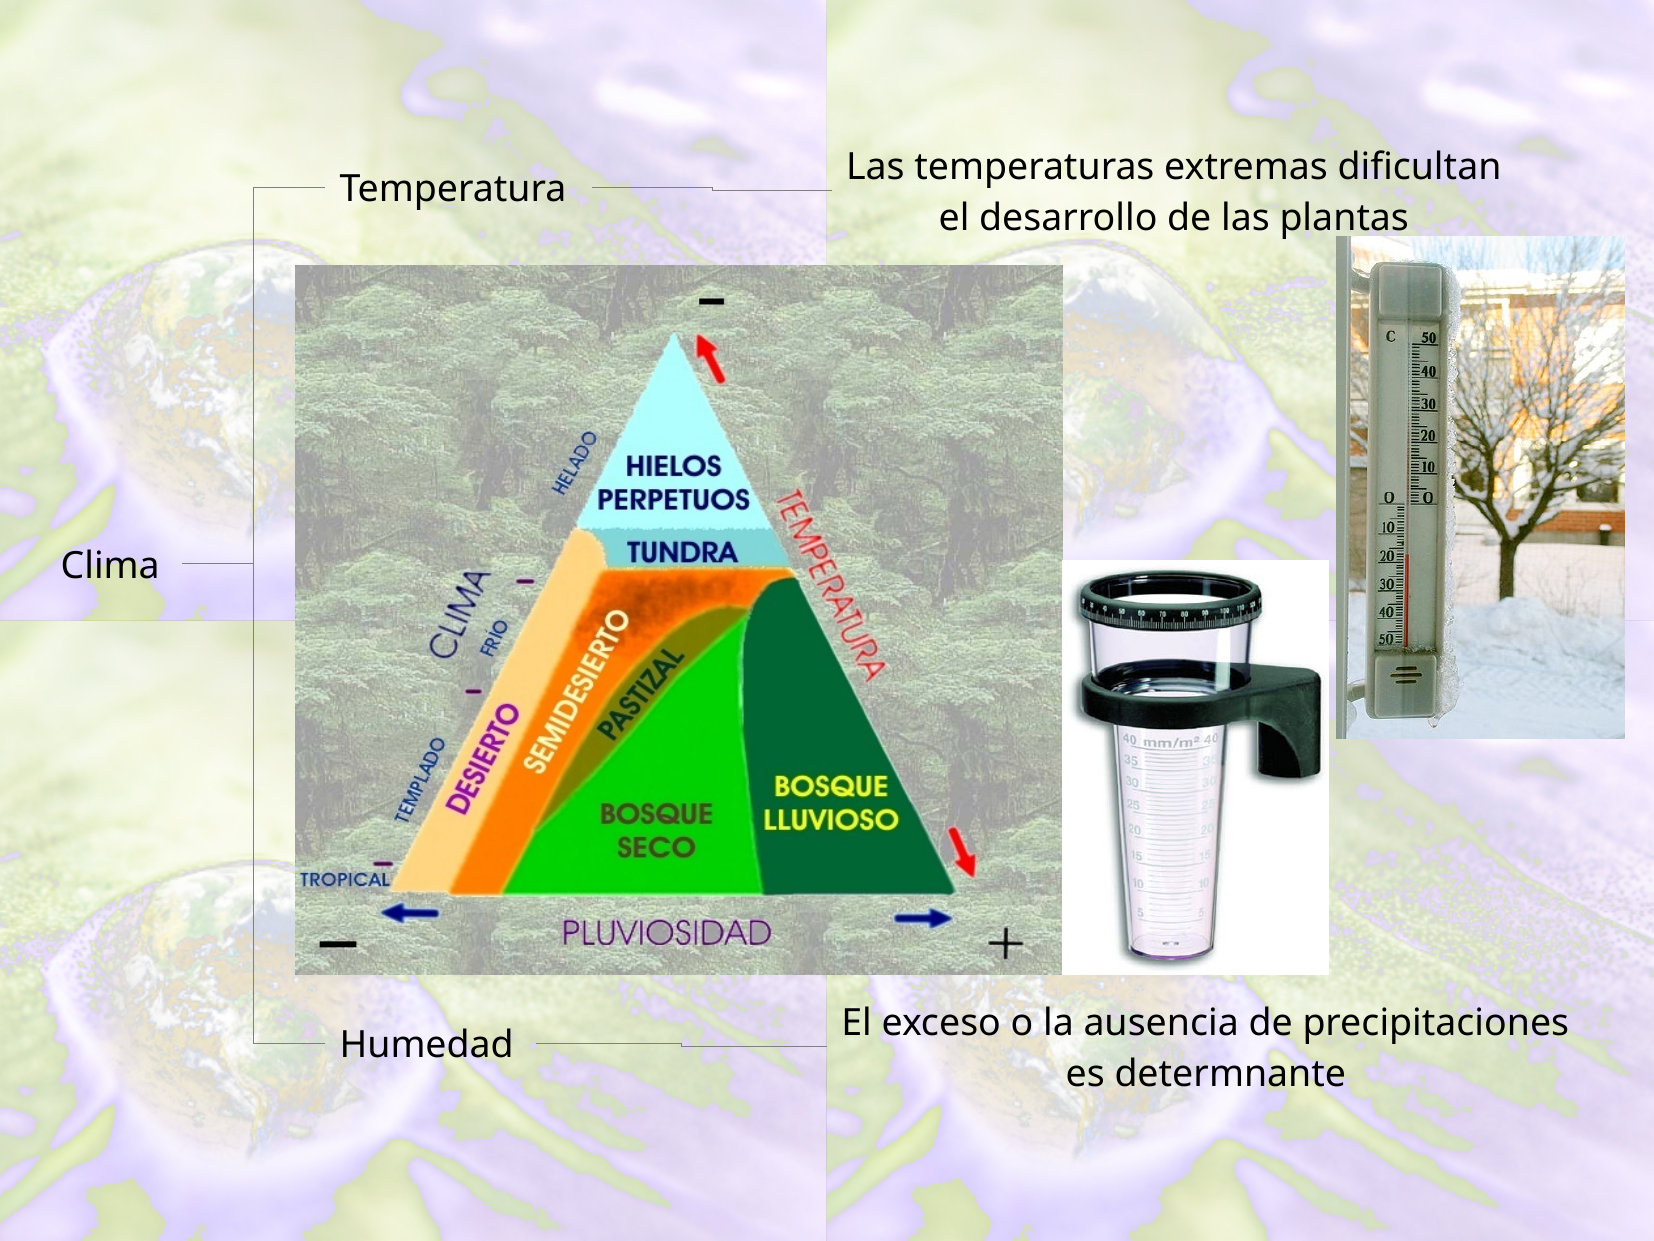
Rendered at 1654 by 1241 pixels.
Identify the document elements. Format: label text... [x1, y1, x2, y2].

text_box Las temperaturas extremas dificultan el desarrollo de las plantas [831, 131, 1567, 234]
text_box El exceso o la ausencia de precipitaciones es determnante [826, 988, 1648, 1091]
text_box Temperatura [324, 154, 593, 213]
picture [0, 0, 1654, 1241]
text_box Humedad [324, 1010, 537, 1069]
text_box Clima [45, 530, 183, 590]
